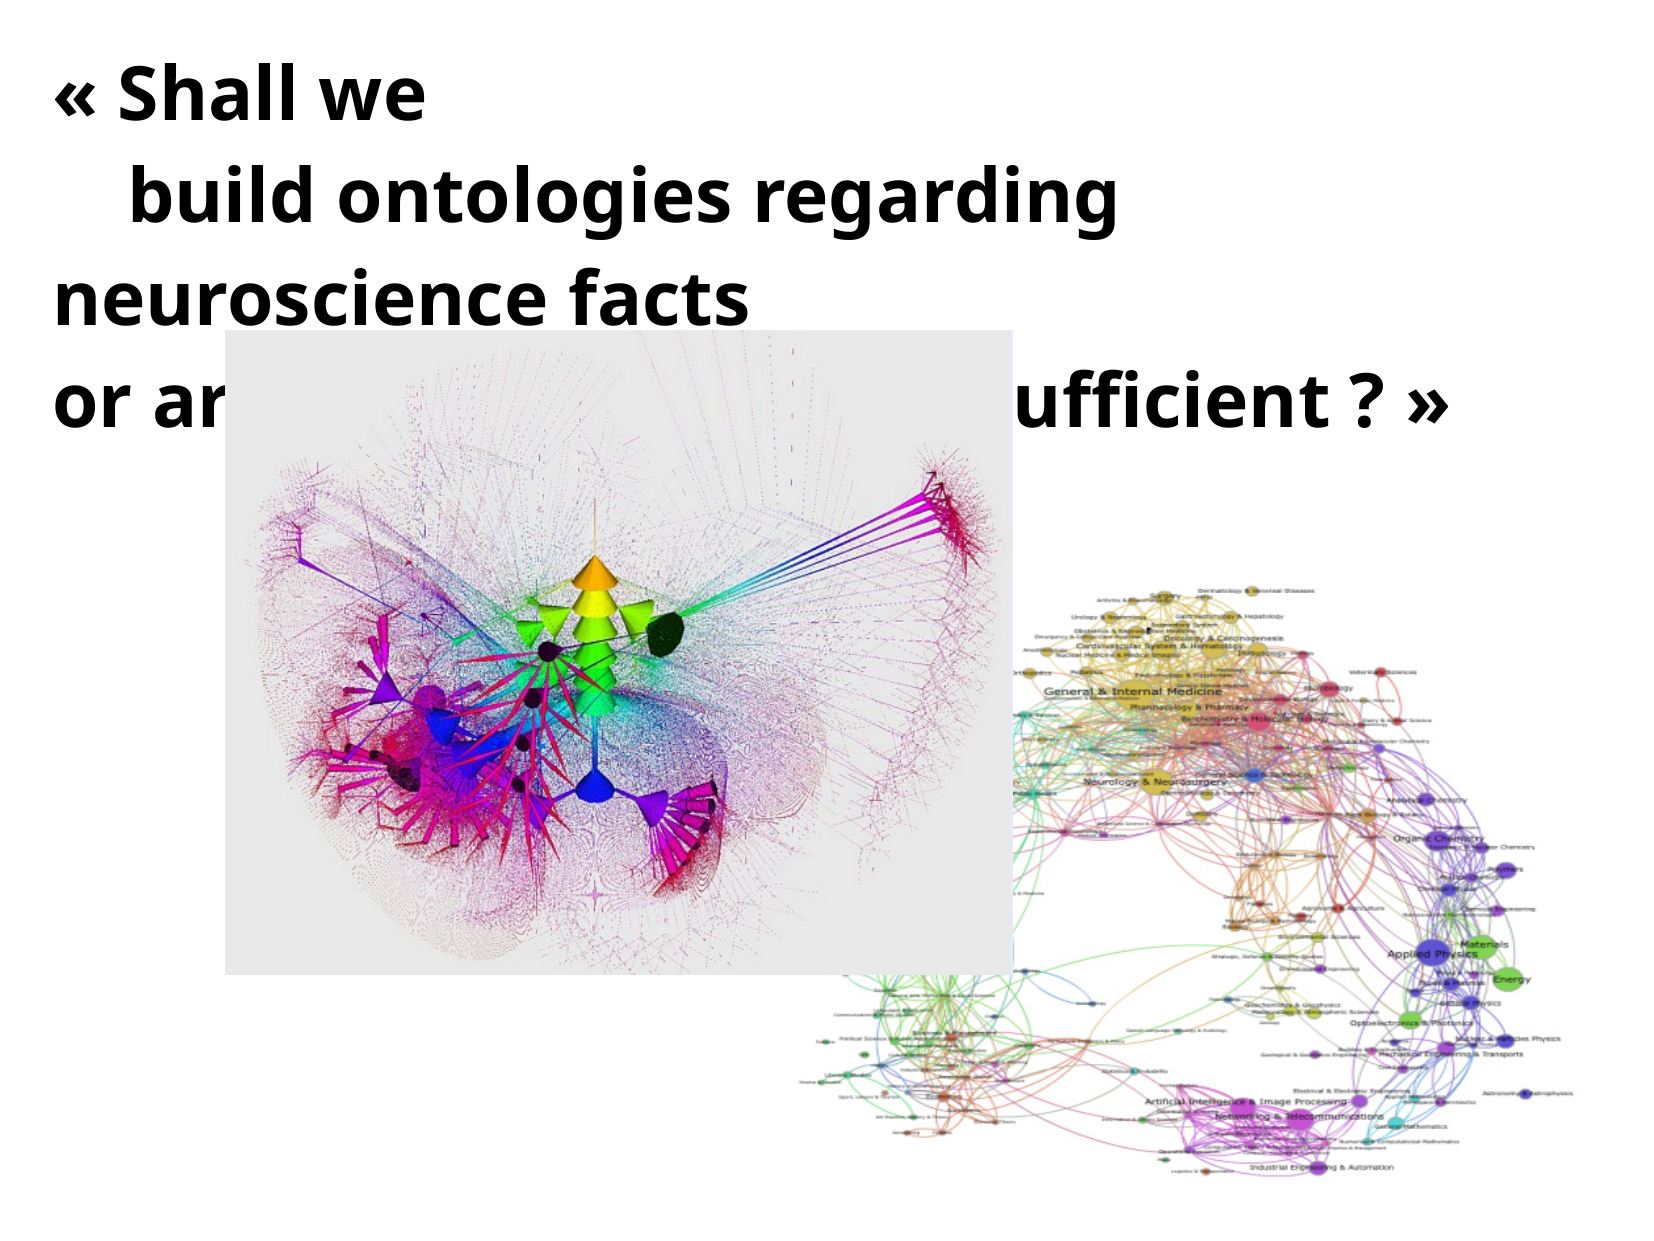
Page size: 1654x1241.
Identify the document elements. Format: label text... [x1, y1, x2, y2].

text_box « Shall we build ontologies regarding neuroscience facts or are human sentences sufficient ? » [37, 33, 1613, 338]
picture [225, 330, 1584, 1201]
